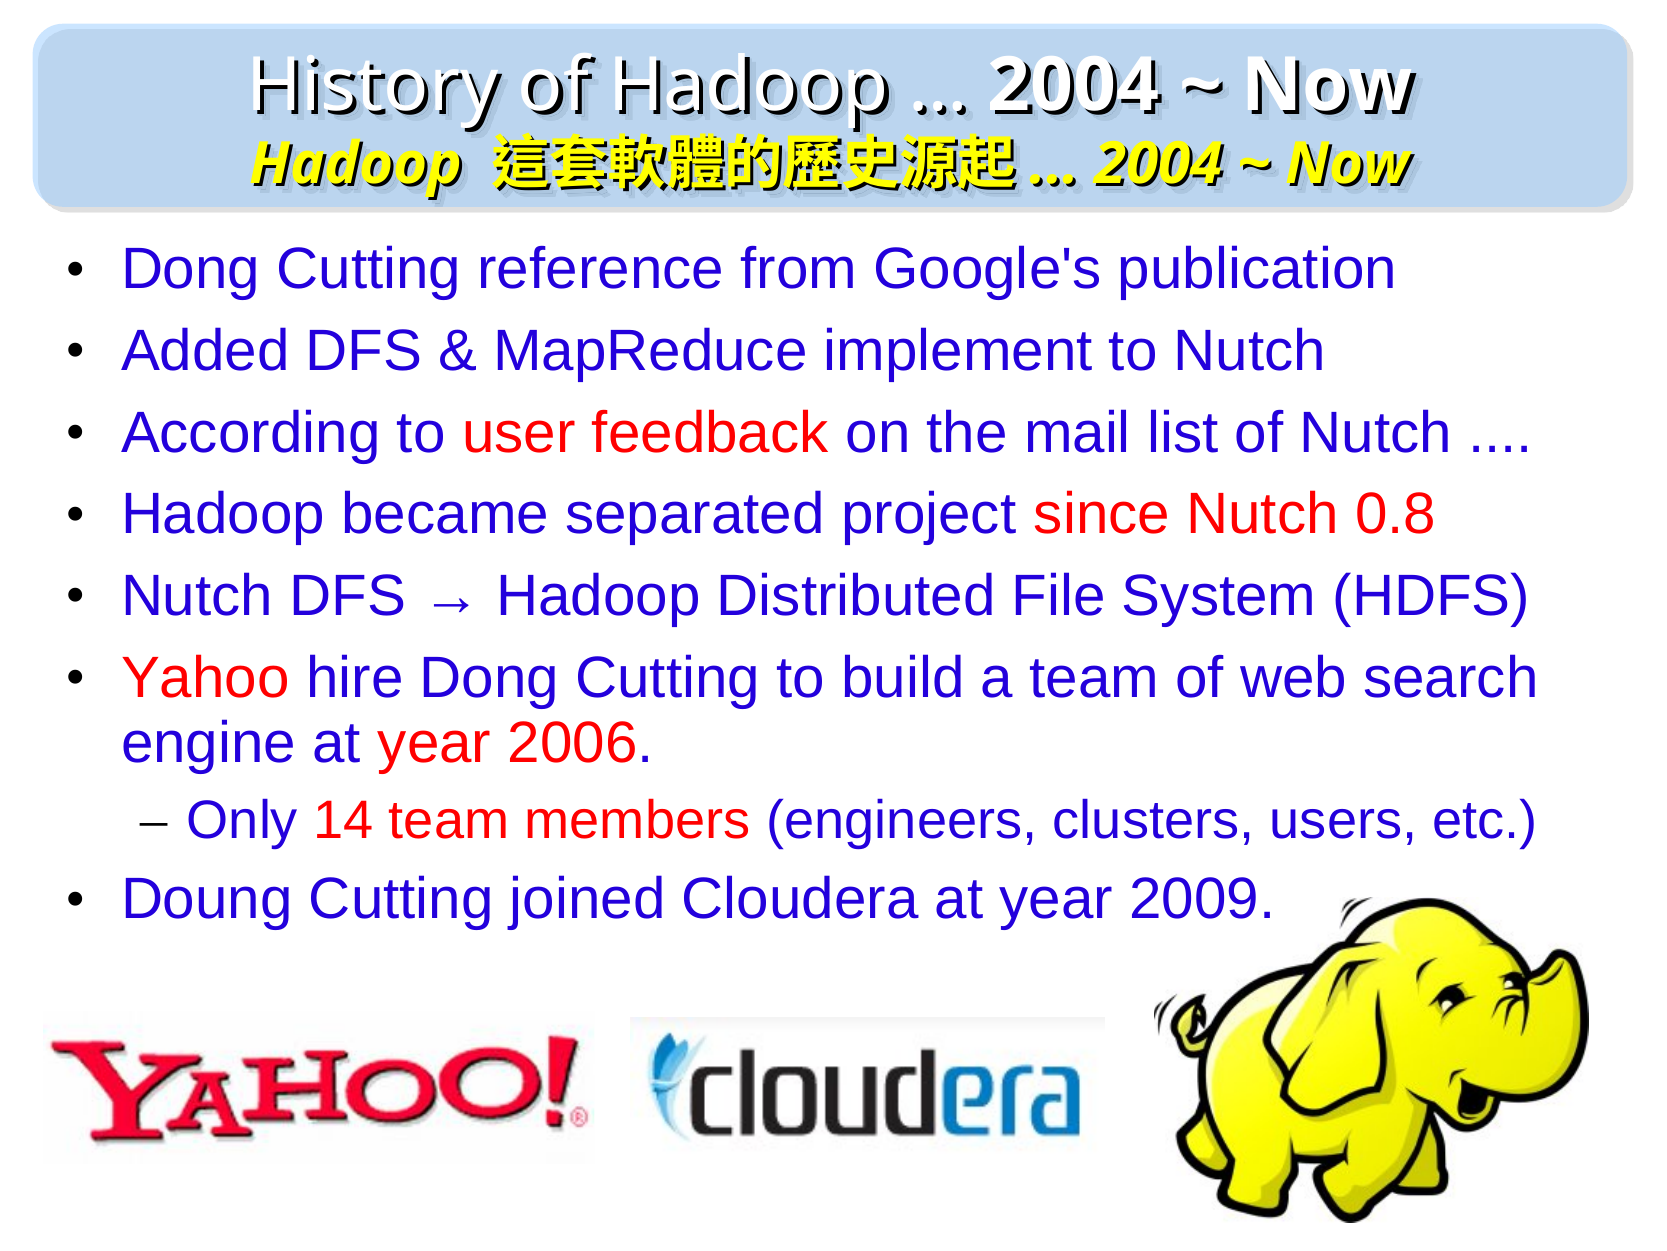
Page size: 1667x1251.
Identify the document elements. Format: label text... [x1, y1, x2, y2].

text_box History of Hadoop … 2004 ~ Now Hadoop 這套軟體的歷史源起... 2004 ~ Now [32, 23, 1628, 207]
picture [1154, 1161, 1589, 1223]
picture [630, 1017, 1105, 1168]
picture [43, 1011, 596, 1164]
list Dong Cutting reference from Google's publication Added DFS & MapReduce implement to Nutch According to user feedback on the mail list of Nutch .... Hadoop became separated project since Nutch 0.8 Nutch DFS → Hadoop Distributed File System (HDFS) Yahoo hire Dong Cutting to build a team of web search engine at year 2006. Only 14 team members (engineers, clusters, users, etc.) Doung Cutting joined Cloudera at year 2009. [64, 236, 1613, 1161]
